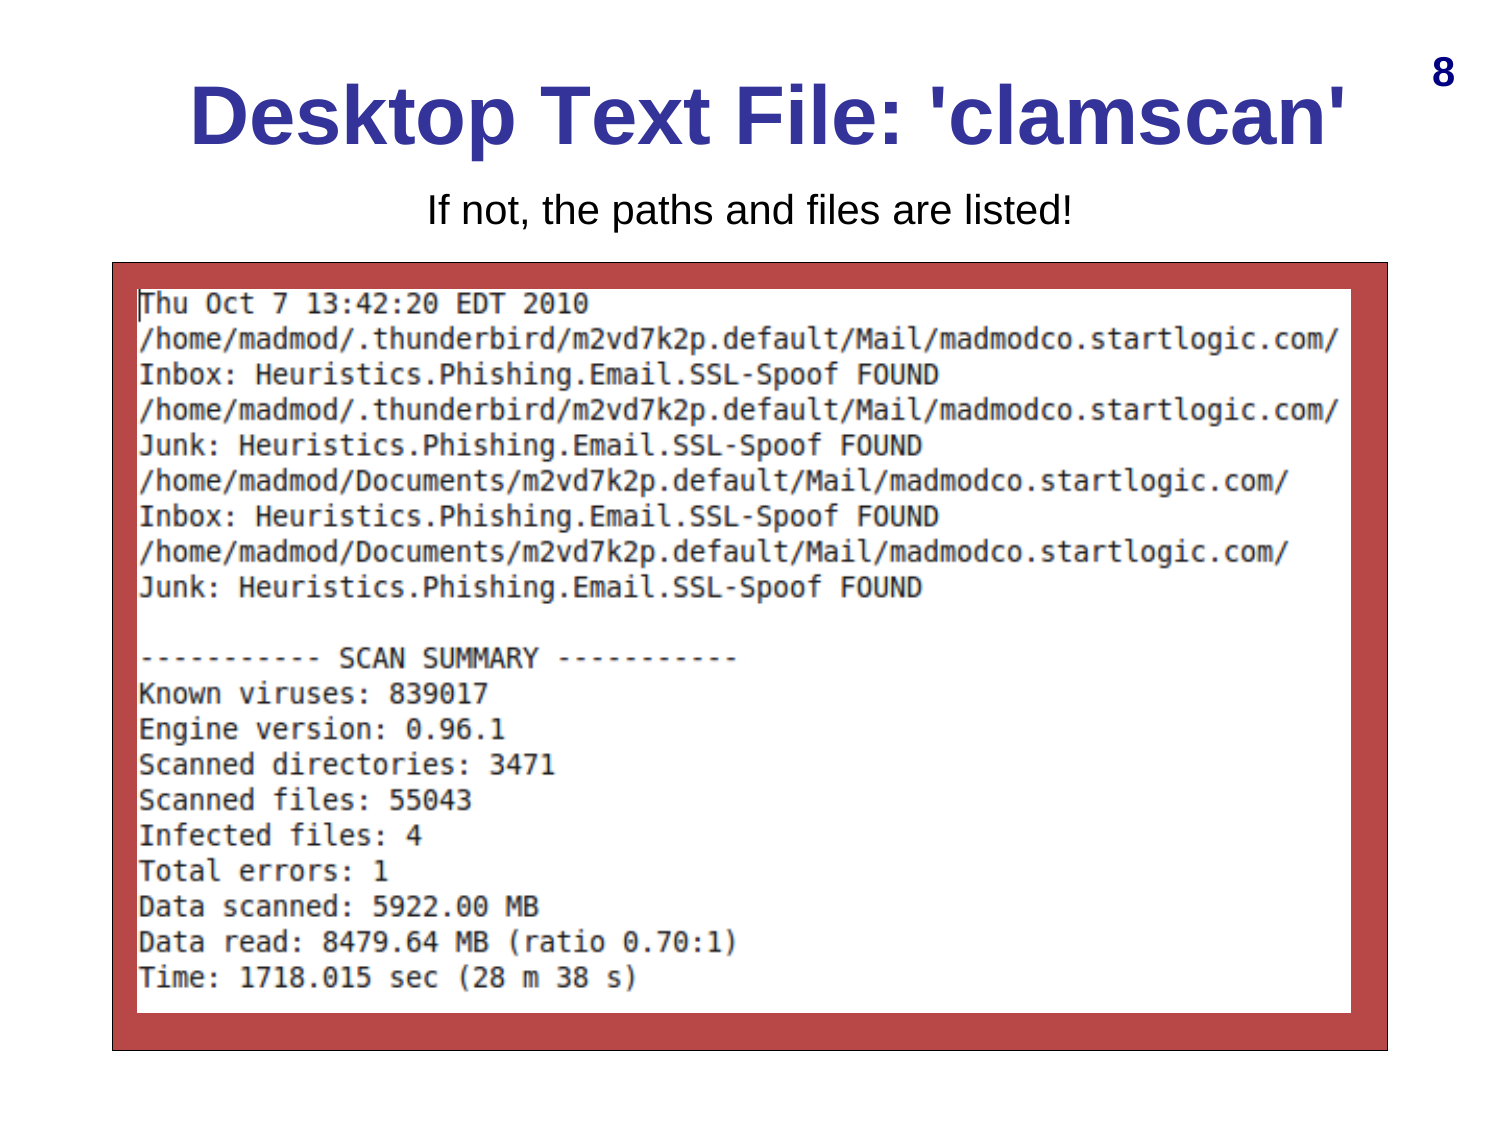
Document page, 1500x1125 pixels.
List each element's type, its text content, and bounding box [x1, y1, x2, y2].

title Desktop Text File: 'clamscan' [150, 44, 1388, 188]
text_box If not, the paths and files are listed! [262, 187, 1163, 263]
picture [137, 289, 1351, 1013]
text_box [112, 262, 1388, 1051]
text_box 8 [1387, 37, 1500, 103]
